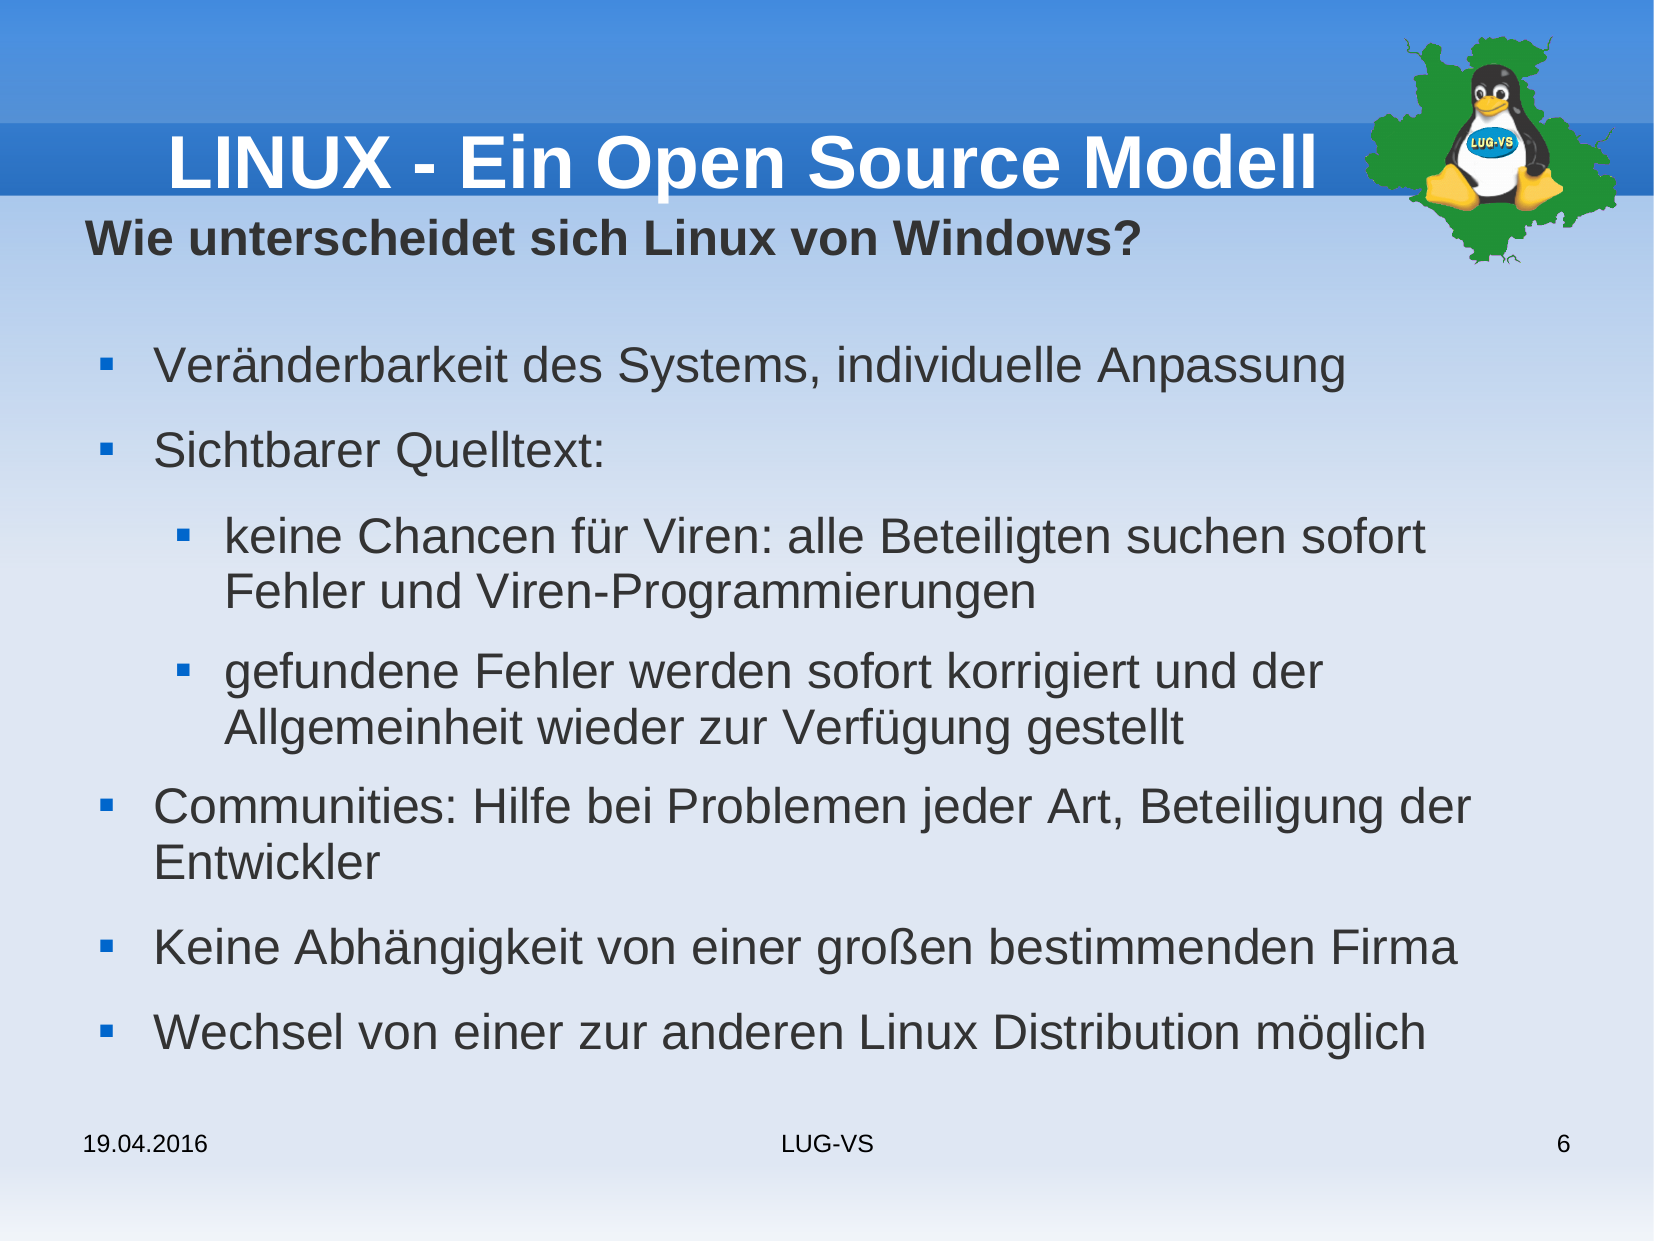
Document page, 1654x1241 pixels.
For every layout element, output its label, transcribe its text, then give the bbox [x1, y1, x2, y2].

title LINUX - Ein Open Source Modell [0, 59, 1489, 267]
list Veränderbarkeit des Systems, individuelle Anpassung Sichtbarer Quelltext: keine Chancen für Viren: alle Beteiligten suchen sofort Fehler und Viren-Programmierungen gefundene Fehler werden sofort korrigiert und der Allgemeinheit wieder zur Verfügung gestellt Communities: Hilfe bei Problemen jeder Art, Beteiligung der Entwickler Keine Abhängigkeit von einer großen bestimmenden Firma Wechsel von einer zur anderen Linux Distribution möglich [82, 337, 1571, 1109]
picture [0, 0, 1654, 1241]
text_box Wie unterscheidet sich Linux von Windows? [14, 209, 1211, 322]
